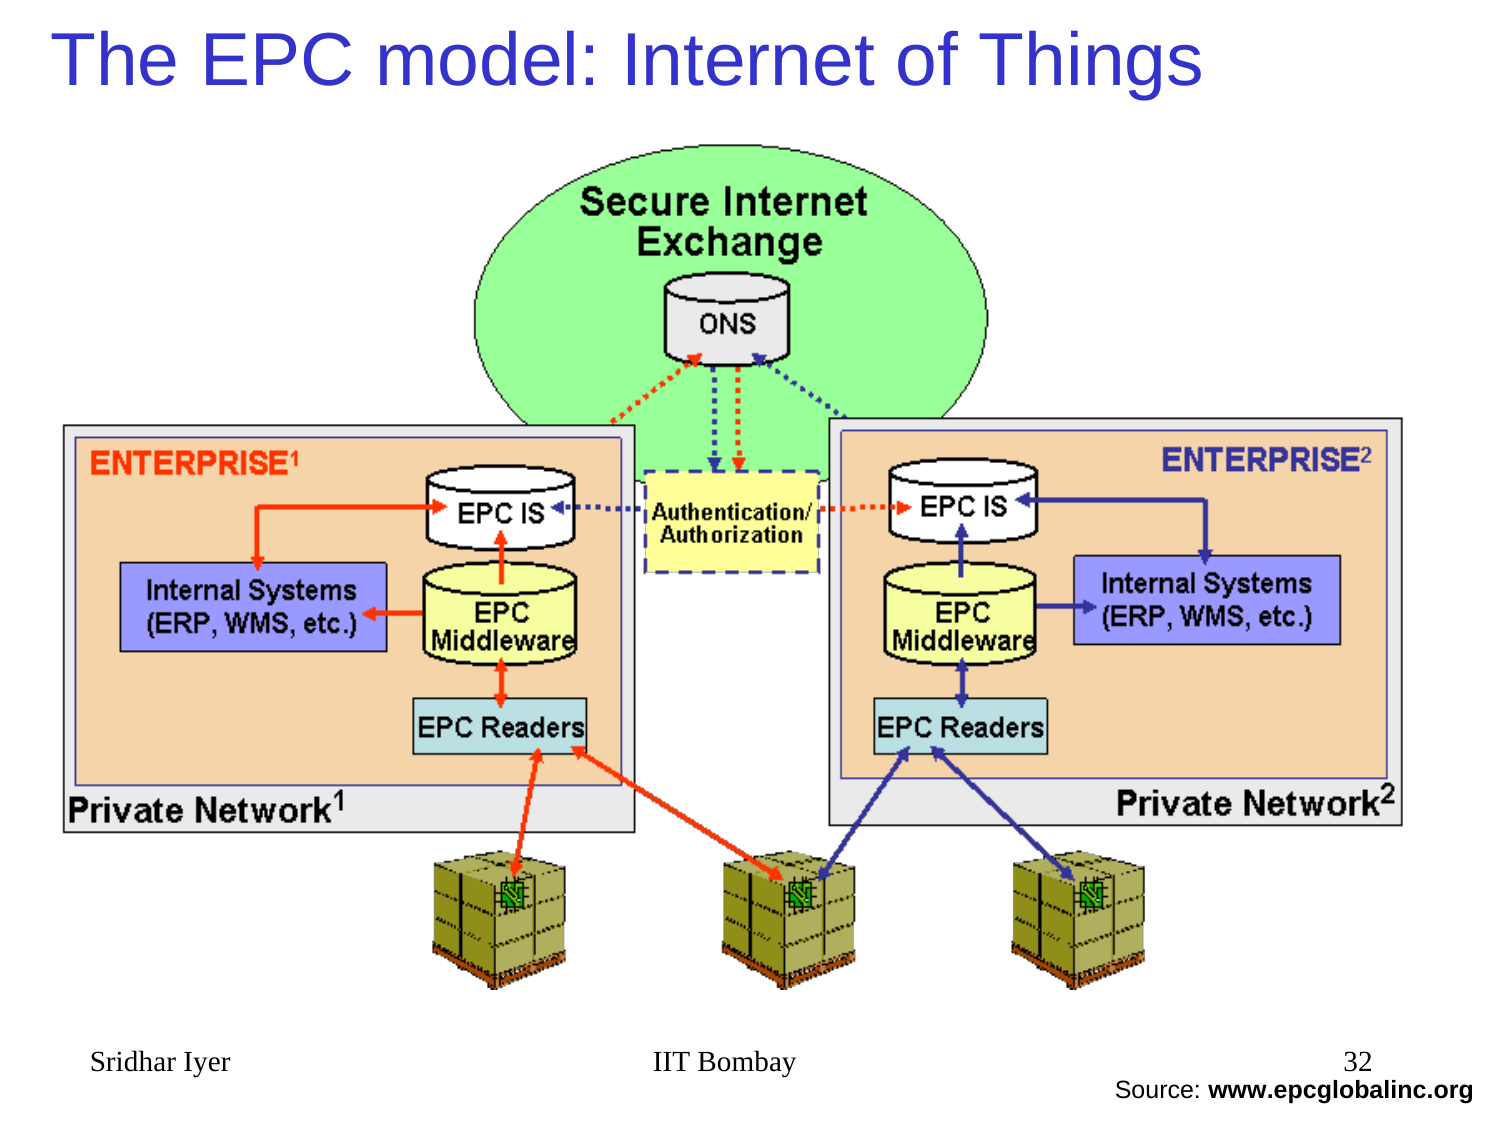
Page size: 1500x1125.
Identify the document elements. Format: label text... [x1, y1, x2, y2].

picture [50, 143, 1413, 990]
text_box Source: www.epcglobalinc.org [1100, 1065, 1490, 1112]
title The EPC model: Internet of Things [50, 17, 1425, 113]
